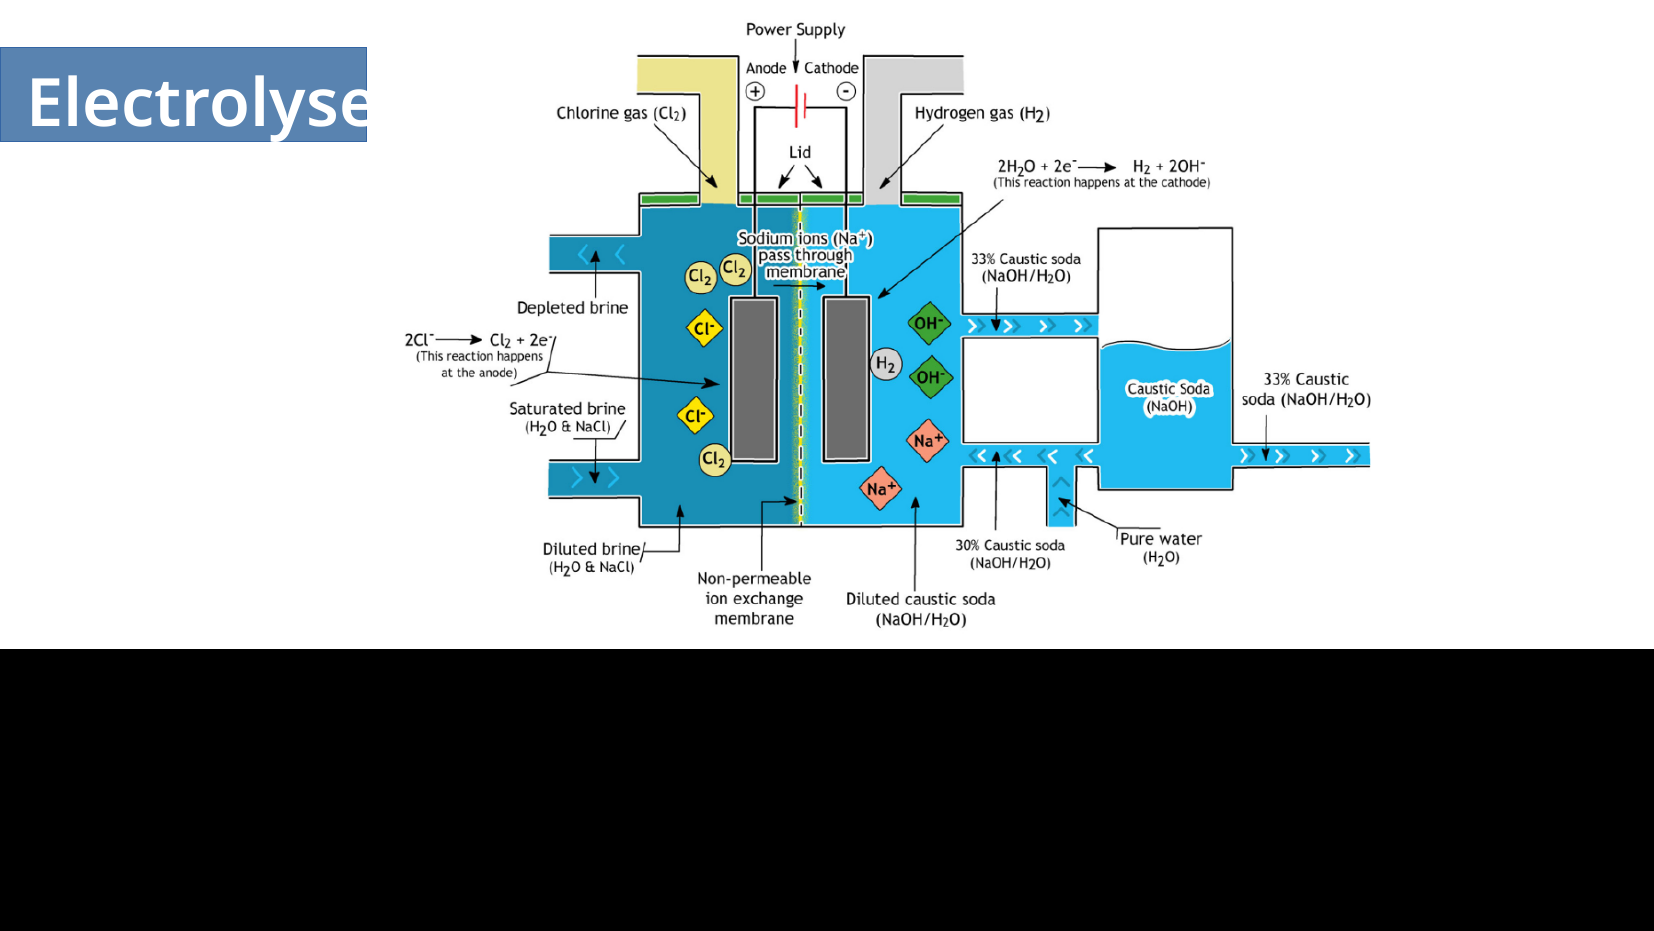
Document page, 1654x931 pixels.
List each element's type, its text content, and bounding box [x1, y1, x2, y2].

text_box Electrolyse [11, 47, 389, 142]
text_box [0, 47, 11, 142]
picture [389, 17, 1382, 638]
text_box [0, 649, 1654, 931]
